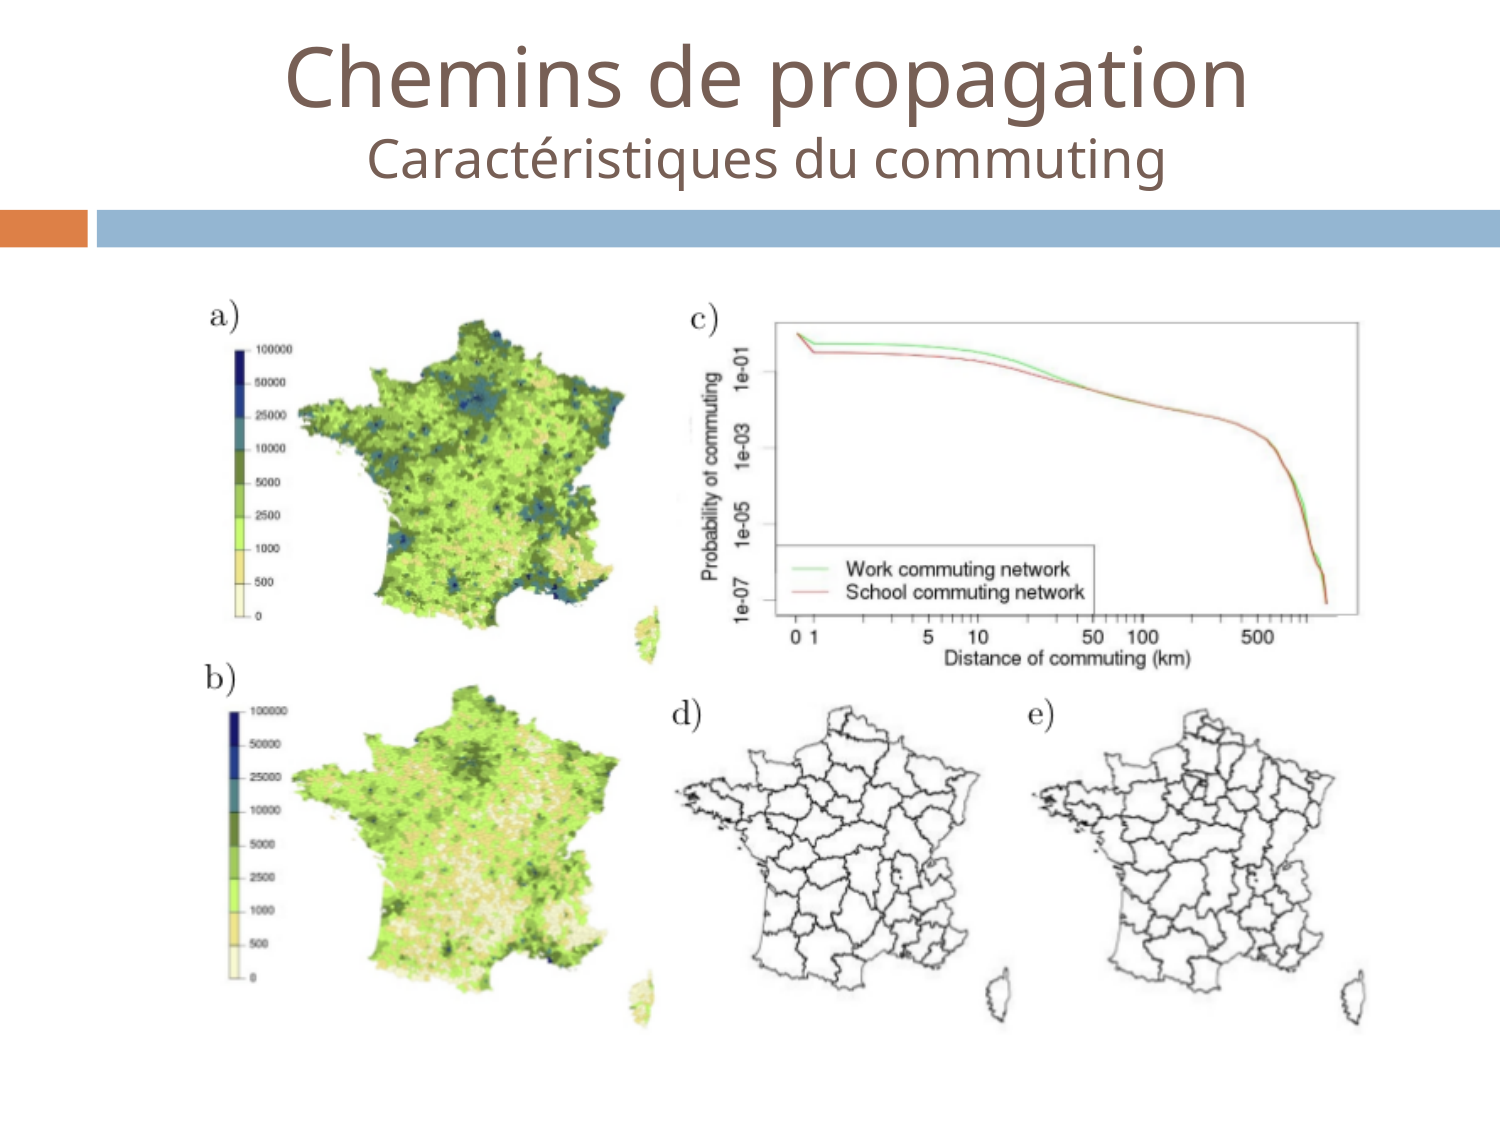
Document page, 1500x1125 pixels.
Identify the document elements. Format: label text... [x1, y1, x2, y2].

picture [128, 298, 1394, 1040]
text_box Chemins de propagation Caractéristiques du commuting [0, 13, 1500, 201]
